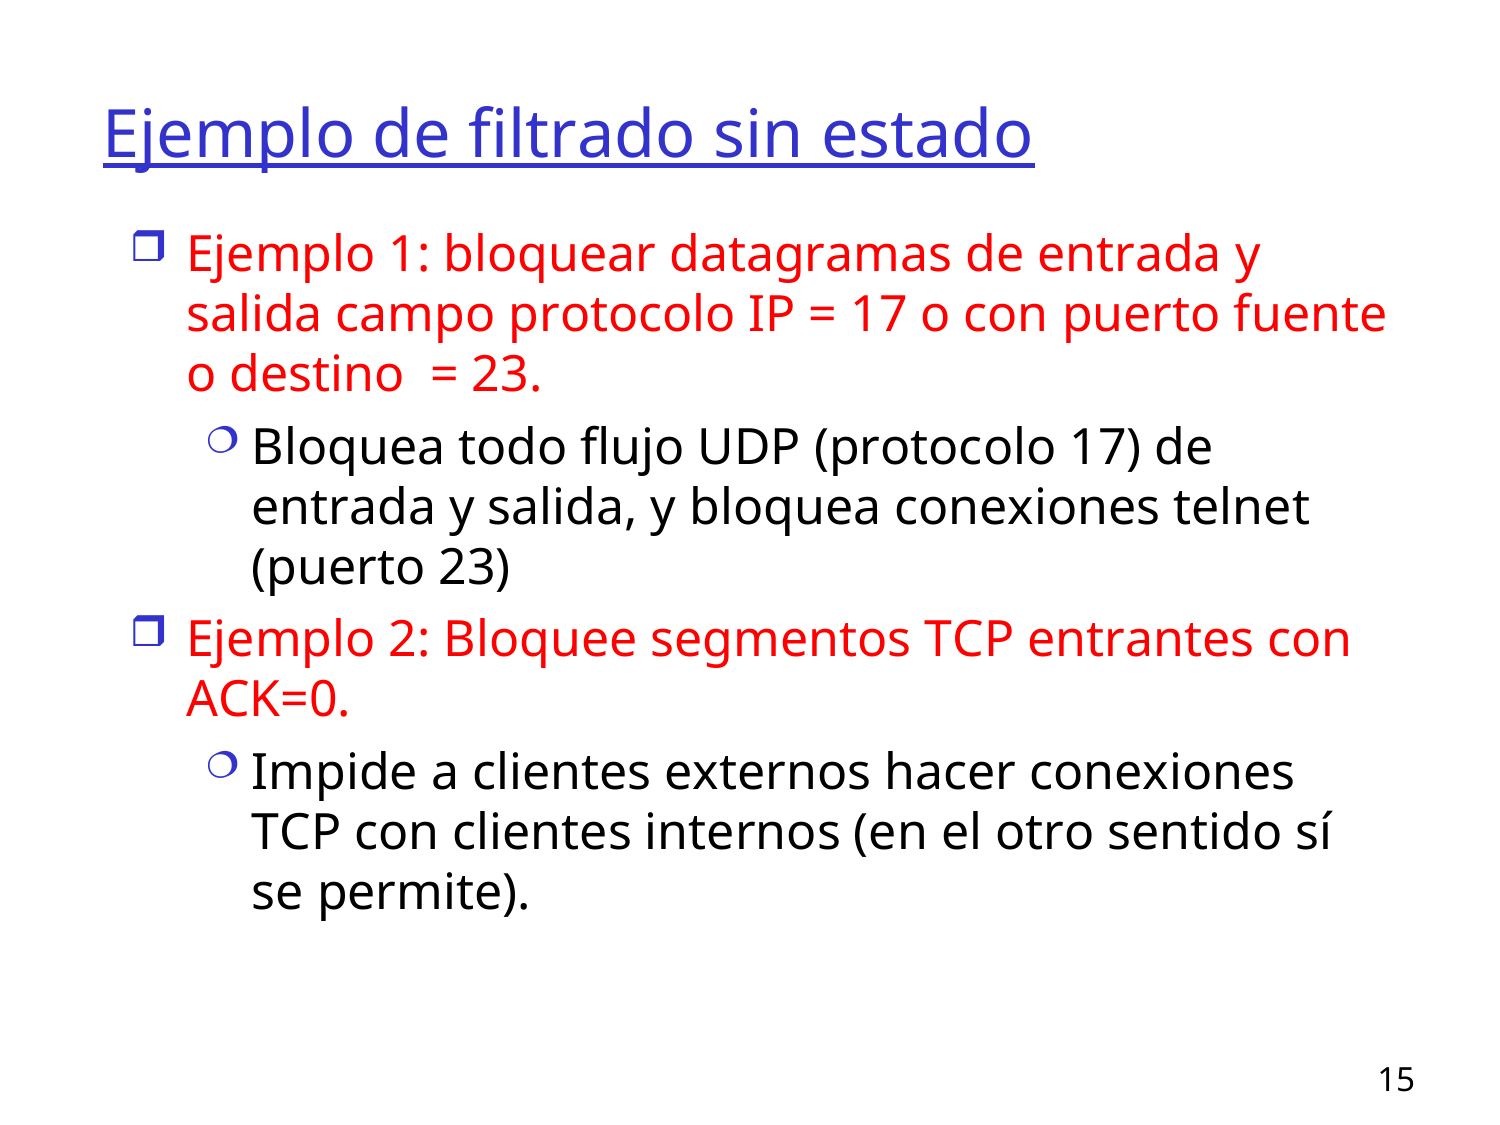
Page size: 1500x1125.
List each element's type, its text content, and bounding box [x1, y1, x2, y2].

list Ejemplo 1: bloquear datagramas de entrada y salida campo protocolo IP = 17 o con puerto fuente o destino = 23. Bloquea todo flujo UDP (protocolo 17) de entrada y salida, y bloquea conexiones telnet (puerto 23) Ejemplo 2: Bloquee segmentos TCP entrantes con ACK=0. Impide a clientes externos hacer conexiones TCP con clientes internos (en el otro sentido sí se permite). [115, 214, 1404, 978]
title Ejemplo de filtrado sin estado [87, 37, 1363, 225]
